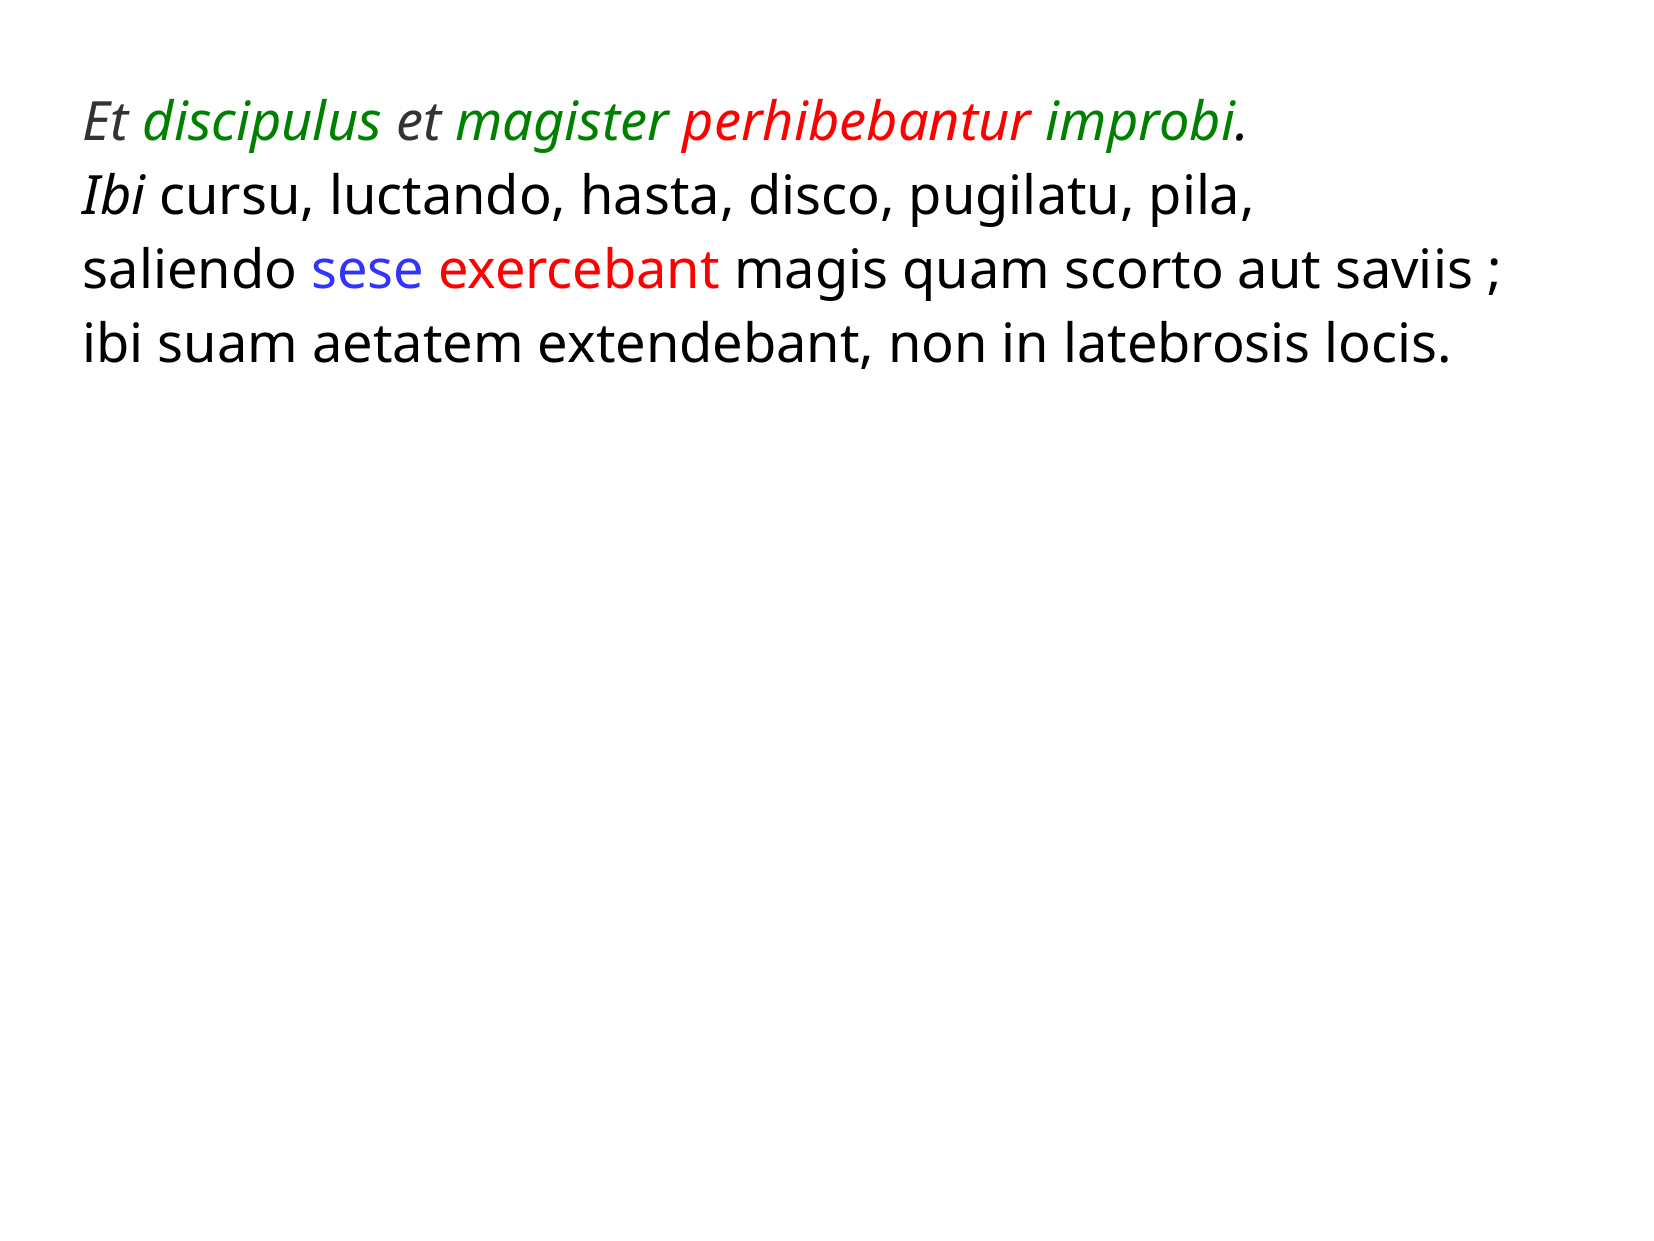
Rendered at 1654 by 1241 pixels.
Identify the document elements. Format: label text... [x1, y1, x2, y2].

list Et discipulus et magister perhibebantur improbi. Ibi cursu, luctando, hasta, disco, pugilatu, pila, saliendo sese exercebant magis quam scorto aut saviis ; ibi suam aetatem extendebant, non in latebrosis locis. [82, 82, 1571, 1109]
